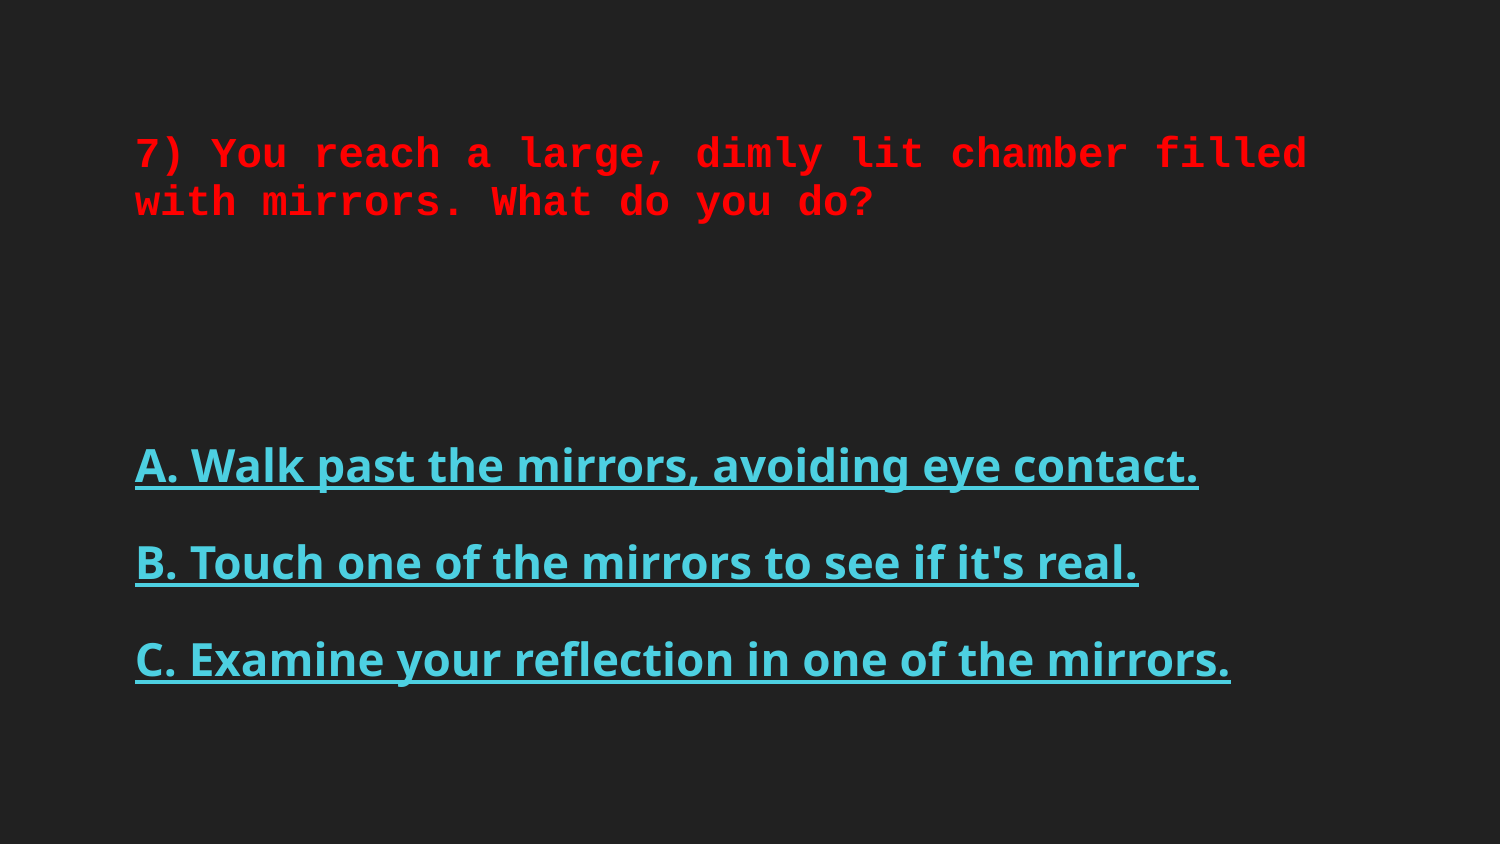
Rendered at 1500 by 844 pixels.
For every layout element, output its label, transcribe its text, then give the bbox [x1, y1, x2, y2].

title 7) You reach a large, dimly lit chamber filled with mirrors. What do you do? [119, 116, 1401, 391]
list A. Walk past the mirrors, avoiding eye contact. B. Touch one of the mirrors to see if it's real. C. Examine your reflection in one of the mirrors. [119, 409, 1348, 738]
